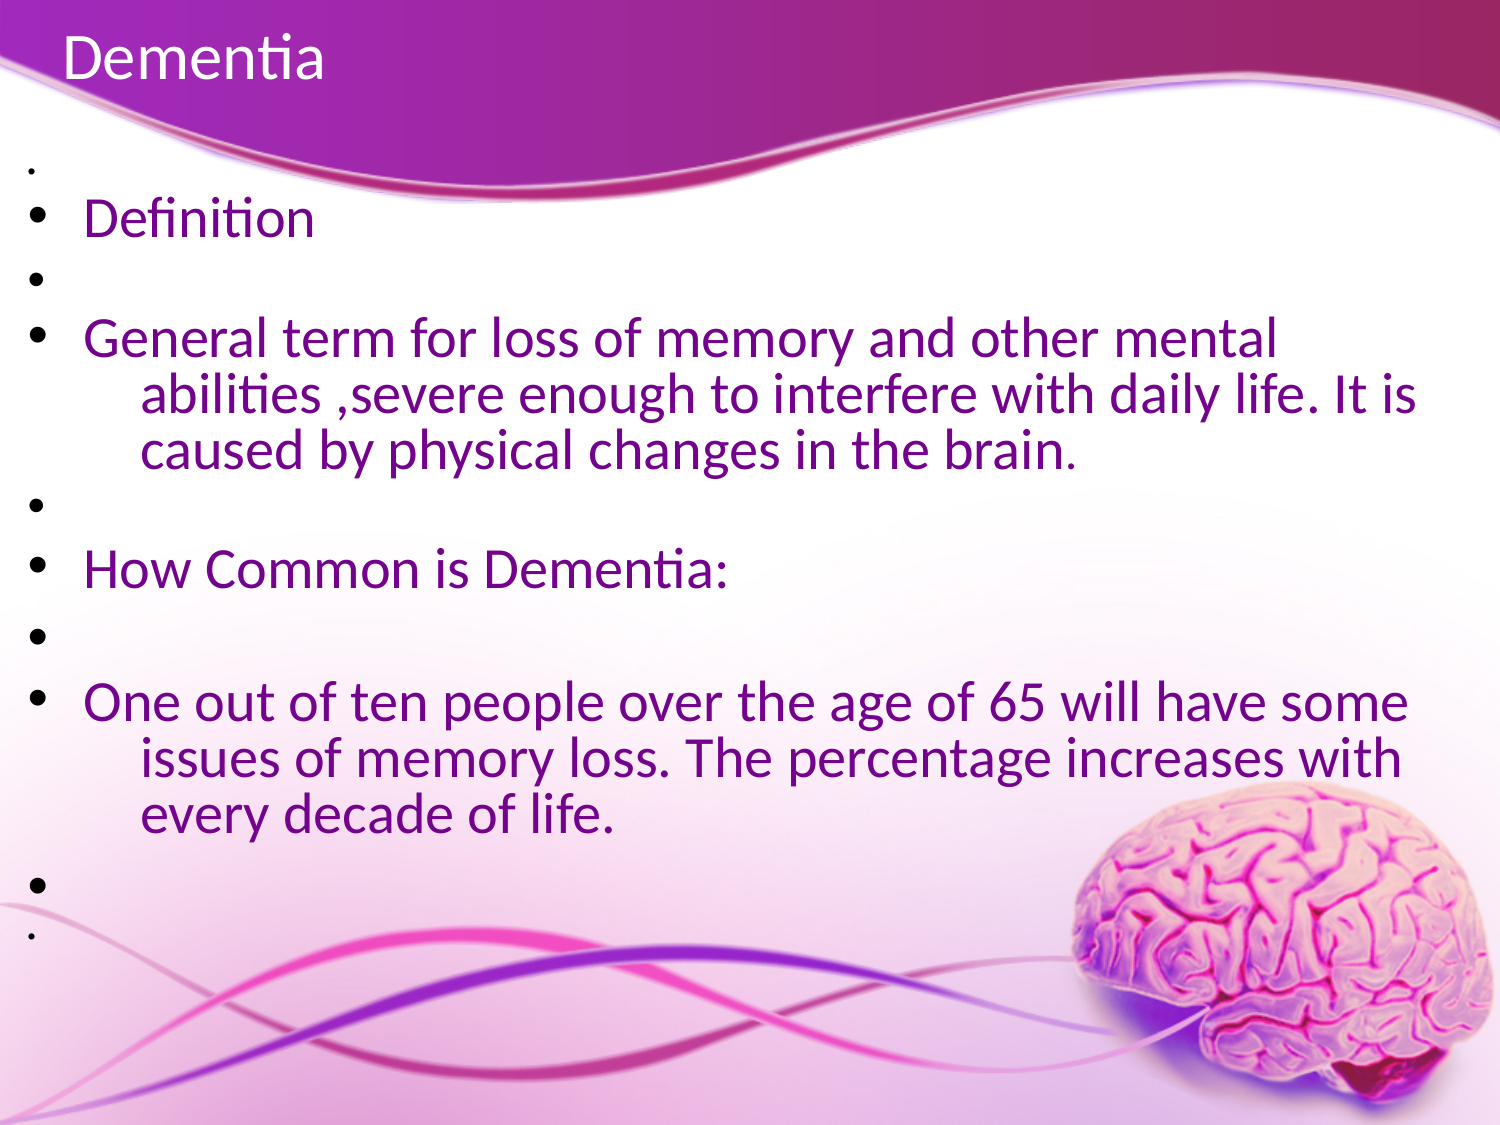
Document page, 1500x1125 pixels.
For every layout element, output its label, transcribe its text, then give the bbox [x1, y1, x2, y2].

title Dementia [47, 5, 1471, 79]
list Definition General term for loss of memory and other mental abilities ,severe enough to interfere with daily life. It is caused by physical changes in the brain. How Common is Dementia: One out of ten people over the age of 65 will have some issues of memory loss. The percentage increases with every decade of life. [12, 149, 1459, 1018]
